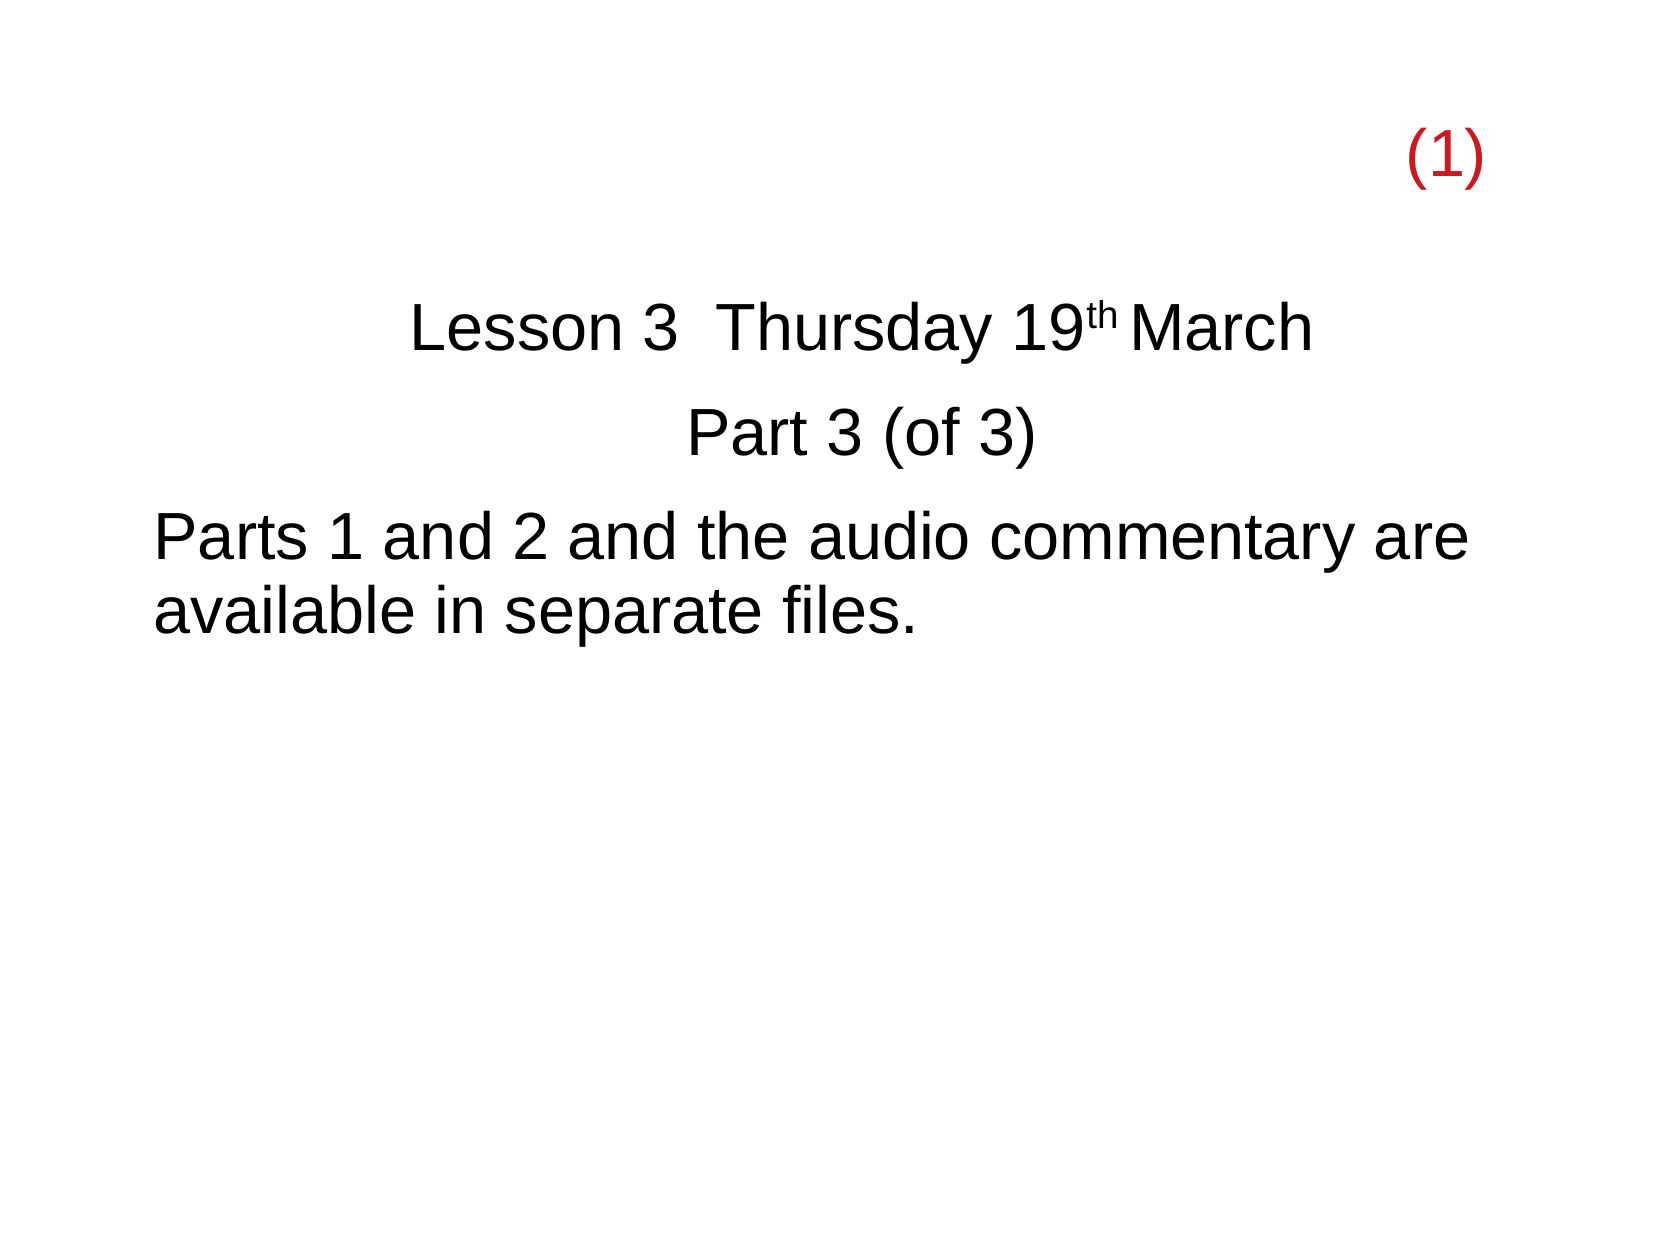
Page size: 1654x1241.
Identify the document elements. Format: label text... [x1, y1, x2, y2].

list Lesson 3 Thursday 19th March Part 3 (of 3) Parts 1 and 2 and the audio commentary are available in separate files. [82, 290, 1571, 1010]
title (1) [82, 49, 1571, 257]
